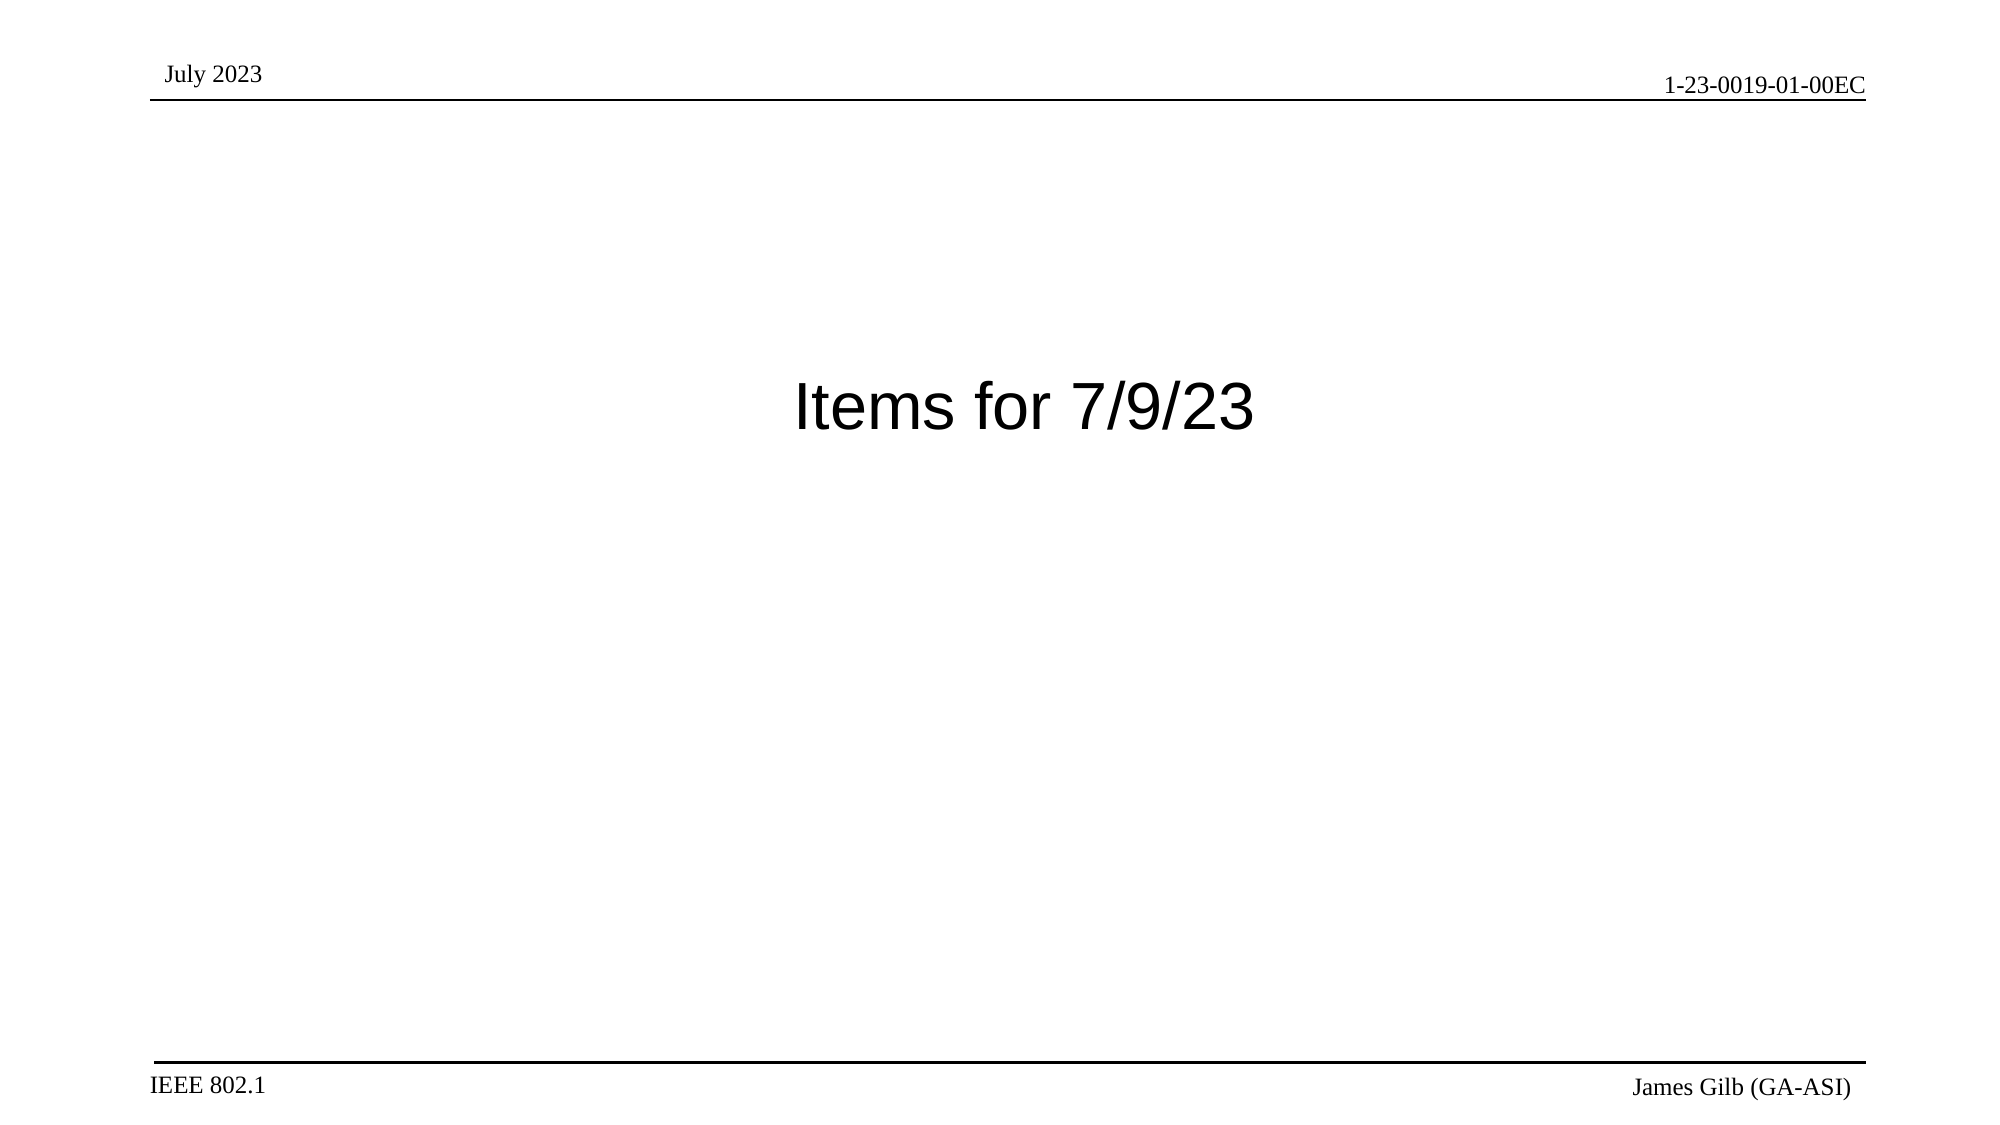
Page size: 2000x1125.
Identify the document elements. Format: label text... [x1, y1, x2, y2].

subtitle Items for 7/9/23 [149, 112, 1900, 693]
